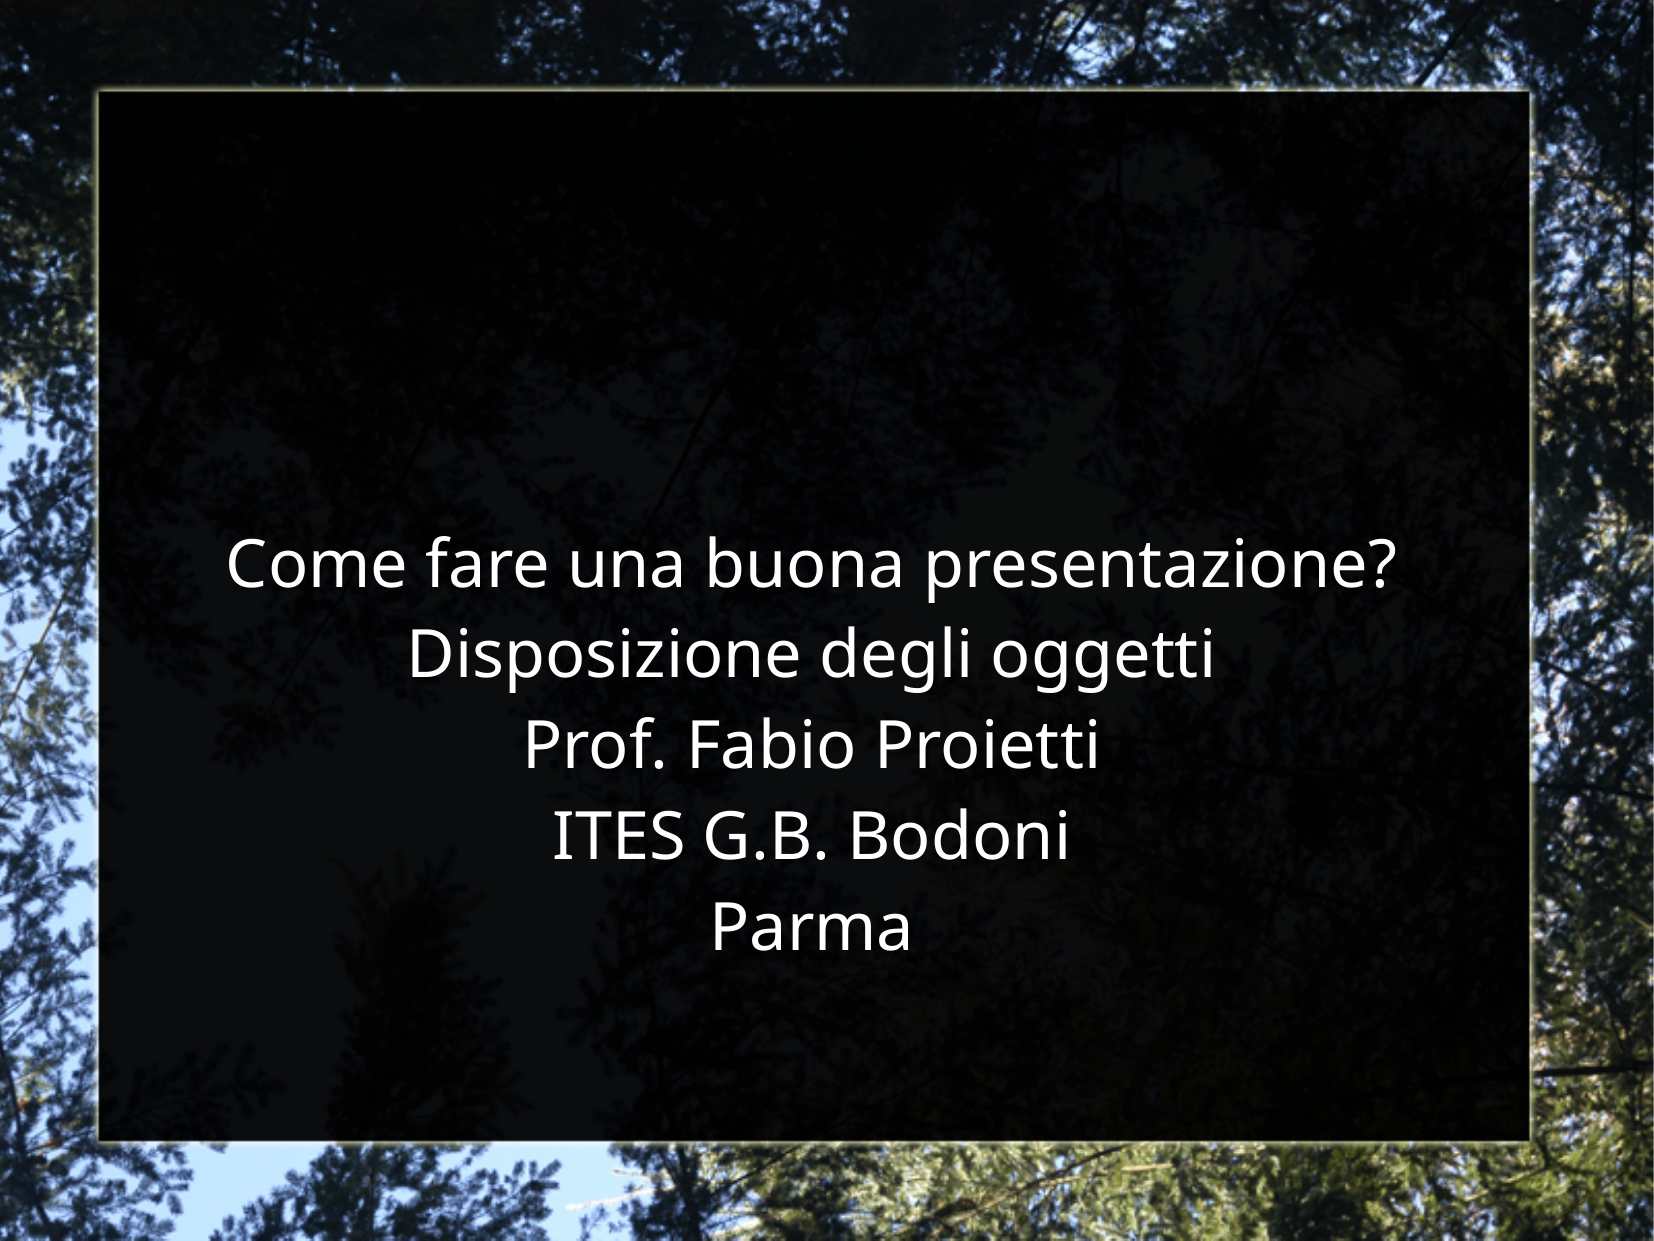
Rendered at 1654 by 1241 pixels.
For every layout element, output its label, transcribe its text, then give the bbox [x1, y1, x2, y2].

picture [0, 0, 1654, 1241]
subtitle Come fare una buona presentazione? Disposizione degli oggetti Prof. Fabio Proietti ITES G.B. Bodoni Parma [88, 428, 1536, 1148]
